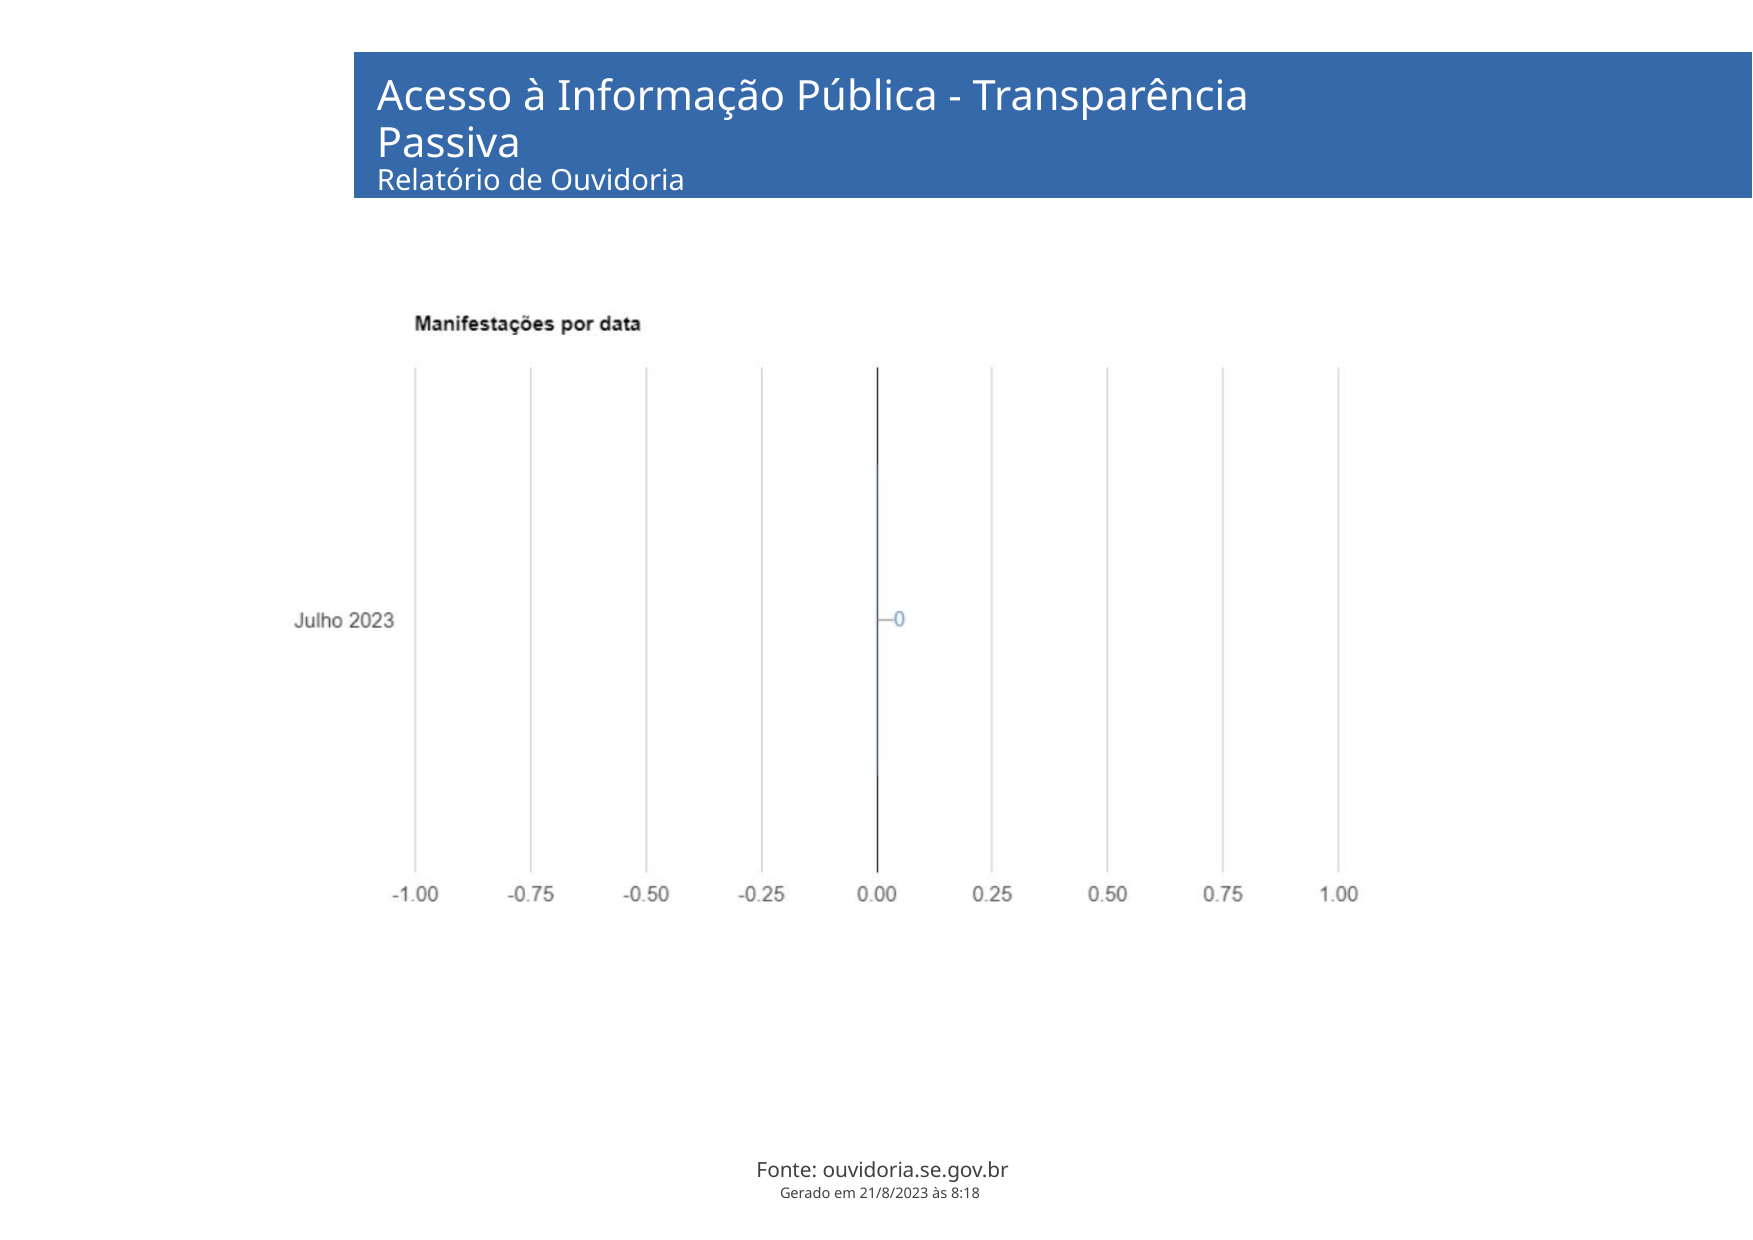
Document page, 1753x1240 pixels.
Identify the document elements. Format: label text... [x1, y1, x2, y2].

text_box Gerado em 21/8/2023 às 8:18 [780, 1184, 999, 1202]
text_box [155, 211, 1599, 1028]
text_box Acesso à Informação Pública - Transparência Passiva Relatório de Ouvidoria EMSETUR - Julho a Julho de 2023 [376, 72, 1403, 228]
text_box [354, 52, 1752, 198]
text_box Fonte: ouvidoria.se.gov.br [756, 1158, 1023, 1182]
